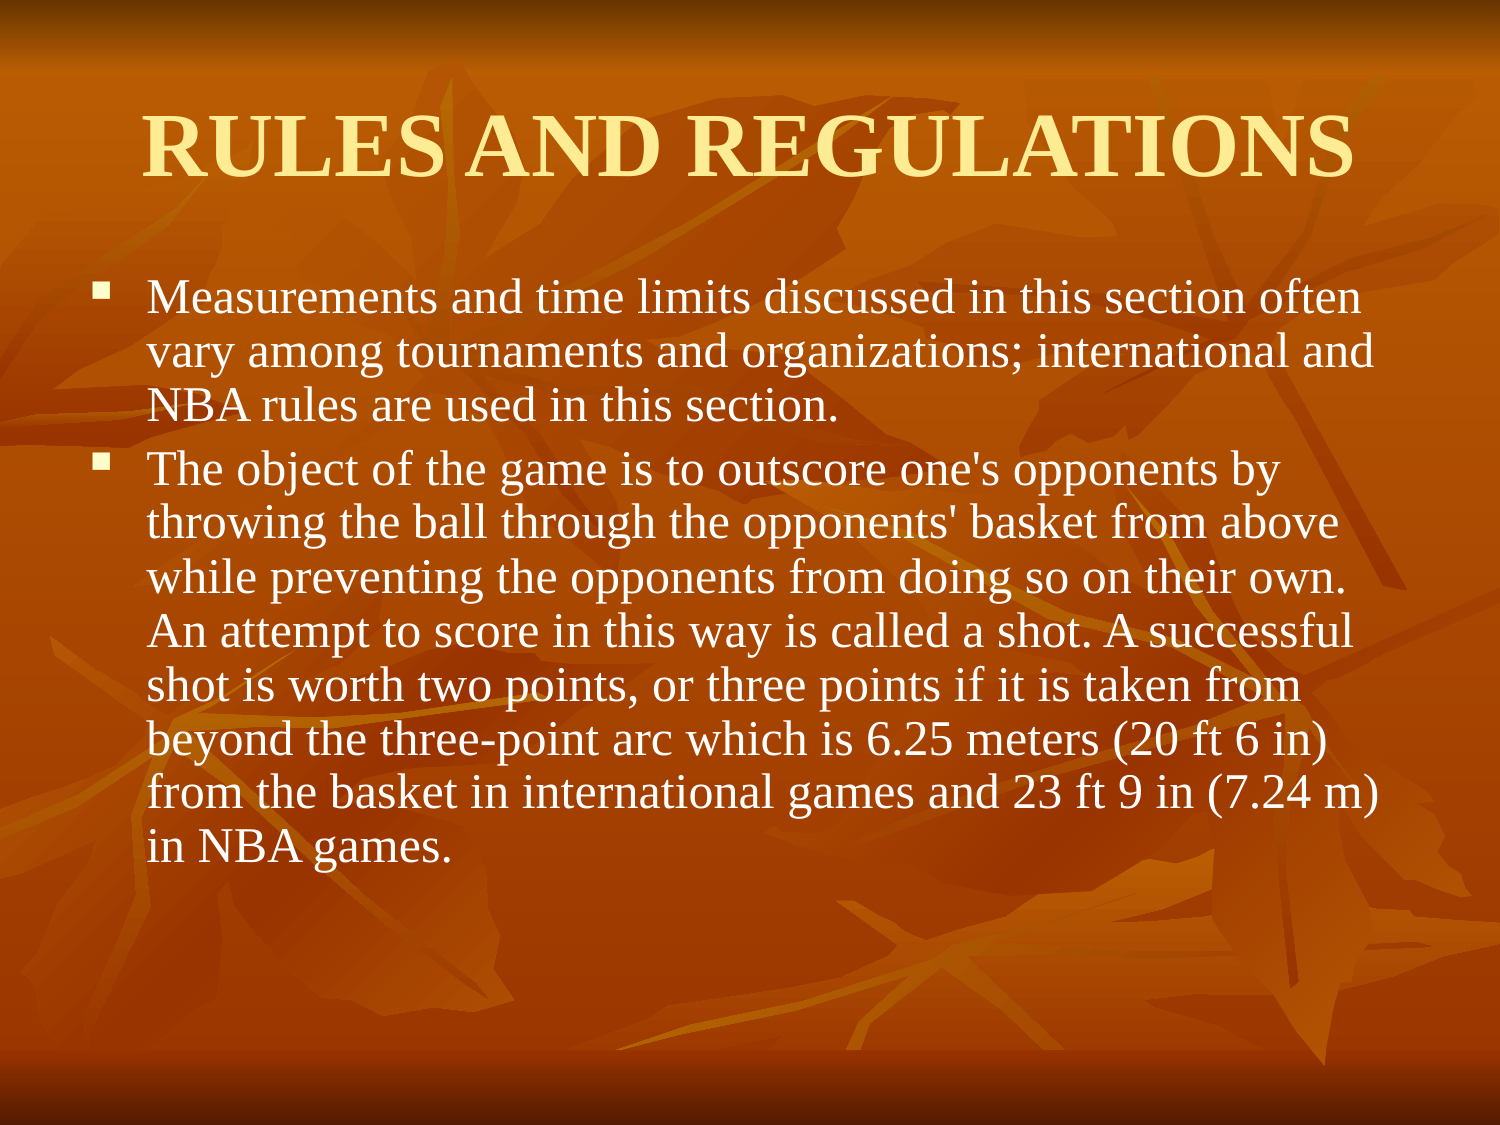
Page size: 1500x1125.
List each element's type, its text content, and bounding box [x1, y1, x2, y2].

title RULES AND REGULATIONS [75, 45, 1425, 234]
list Measurements and time limits discussed in this section often vary among tournaments and organizations; international and NBA rules are used in this section. The object of the game is to outscore one's opponents by throwing the ball through the opponents' basket from above while preventing the opponents from doing so on their own. An attempt to score in this way is called a shot. A successful shot is worth two points, or three points if it is taken from beyond the three-point arc which is 6.25 meters (20 ft 6 in) from the basket in international games and 23 ft 9 in (7.24 m) in NBA games. [75, 262, 1425, 1006]
